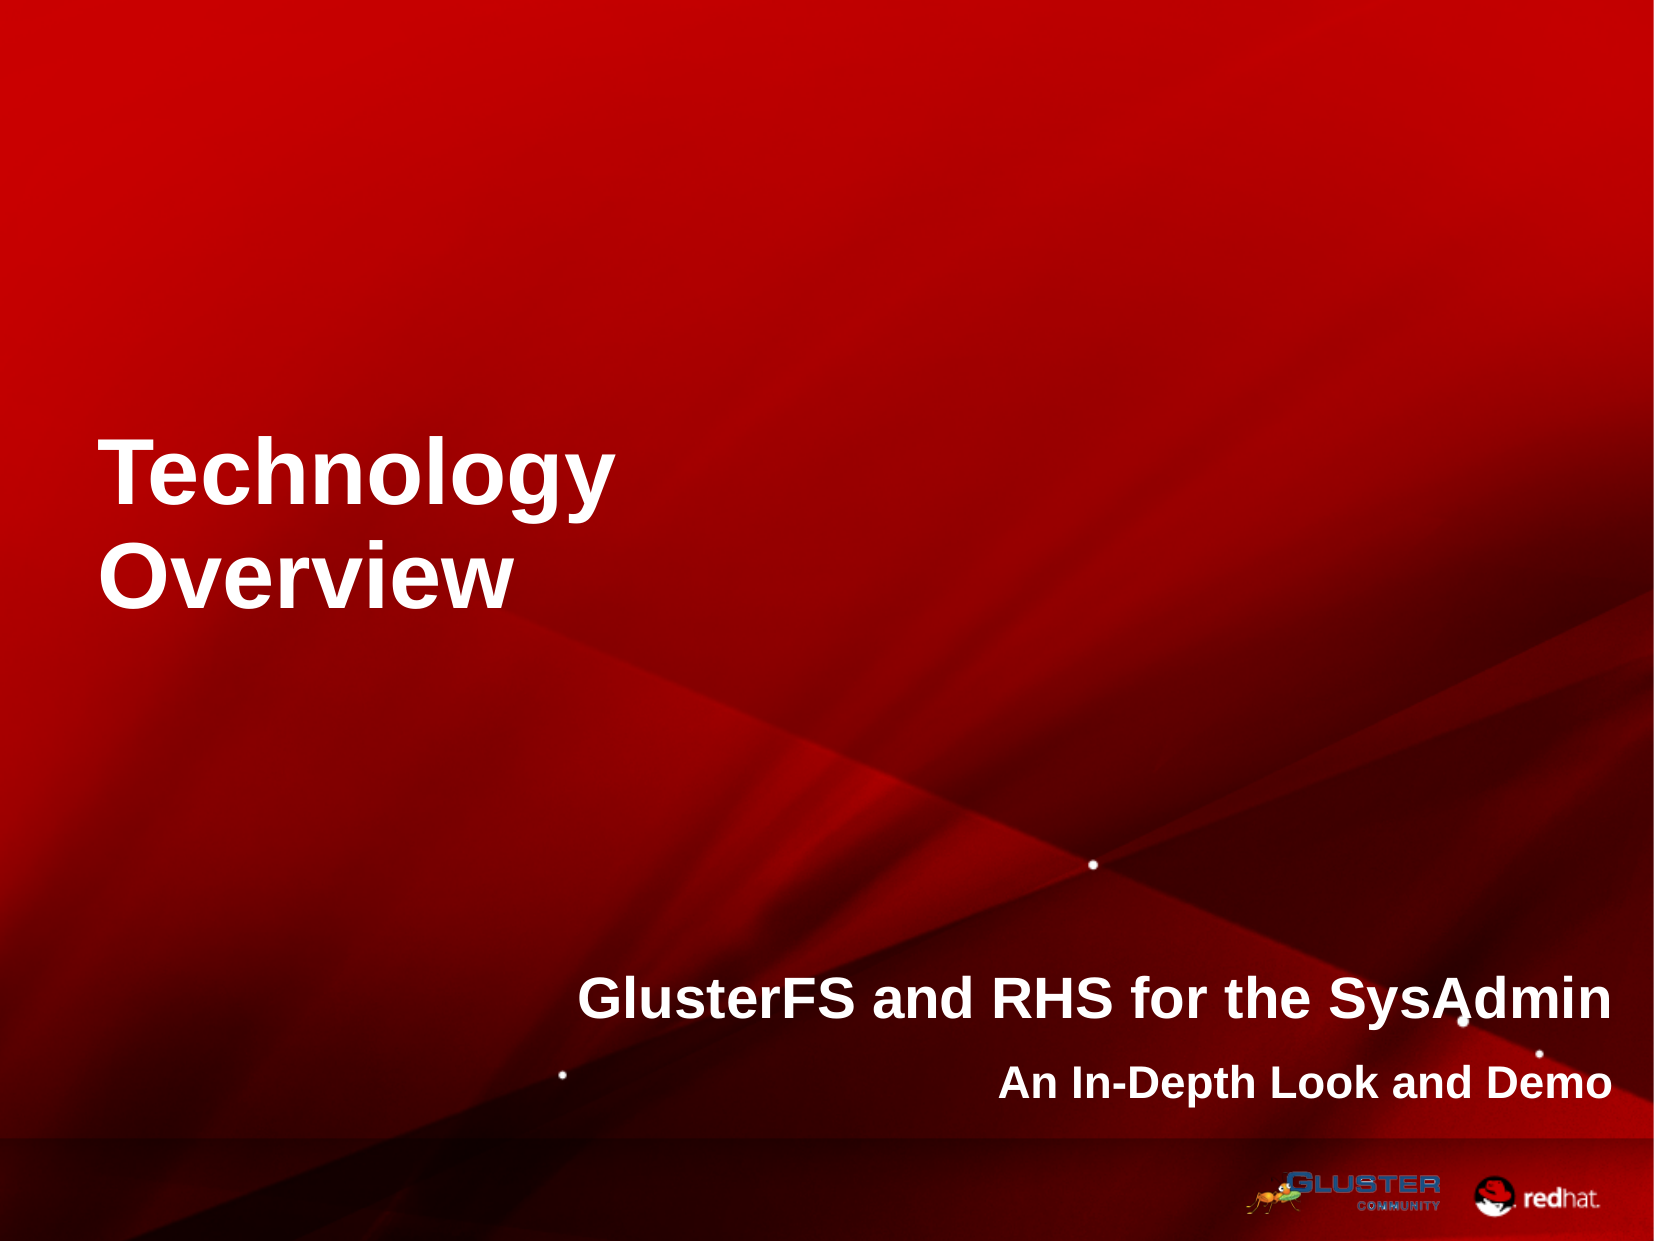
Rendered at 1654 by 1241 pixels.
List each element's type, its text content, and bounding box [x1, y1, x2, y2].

title Technology Overview [97, 419, 1586, 629]
picture [0, 0, 1654, 1241]
text_box GlusterFS and RHS for the SysAdmin An In-Depth Look and Demo [562, 958, 1629, 1116]
